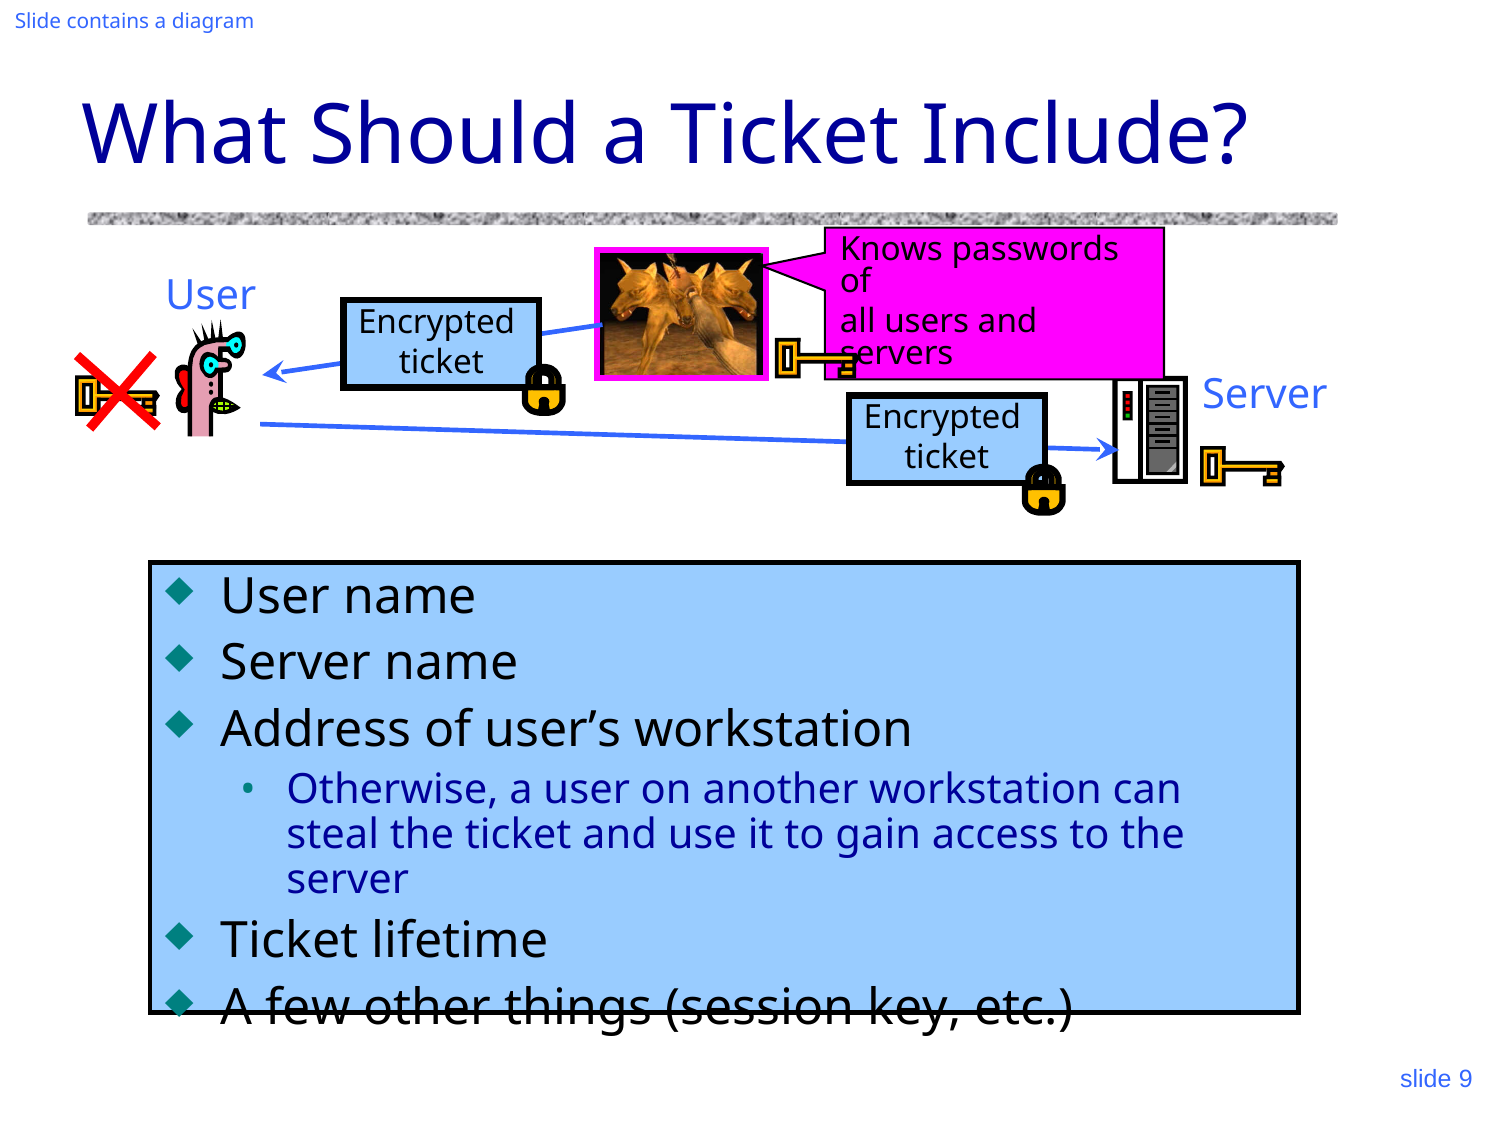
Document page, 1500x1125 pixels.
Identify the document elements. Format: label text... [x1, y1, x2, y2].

text_box Knows passwords of all users and servers [761, 227, 1164, 380]
text_box What Should a Ticket Include? [66, 37, 1451, 188]
text_box [1025, 466, 1063, 513]
text_box User name Server name Address of user’s workstation Otherwise, a user on another workstation can steal the ticket and use it to gain access to the server Ticket lifetime A few other things (session key, etc.) [149, 562, 1299, 1013]
picture [600, 253, 763, 376]
picture [87, 212, 1338, 226]
text_box Encrypted ticket [343, 299, 540, 388]
text_box Server [1187, 368, 1343, 424]
picture [174, 326, 247, 438]
text_box [774, 337, 860, 379]
text_box [525, 366, 563, 413]
picture [1112, 375, 1189, 485]
text_box Slide contains a diagram [0, 0, 1441, 65]
text_box User [150, 269, 272, 326]
text_box [1200, 446, 1285, 487]
text_box [75, 375, 112, 416]
text_box Encrypted ticket [848, 395, 1045, 484]
text_box [128, 390, 160, 416]
text_box slide <number> [1174, 1025, 1488, 1101]
